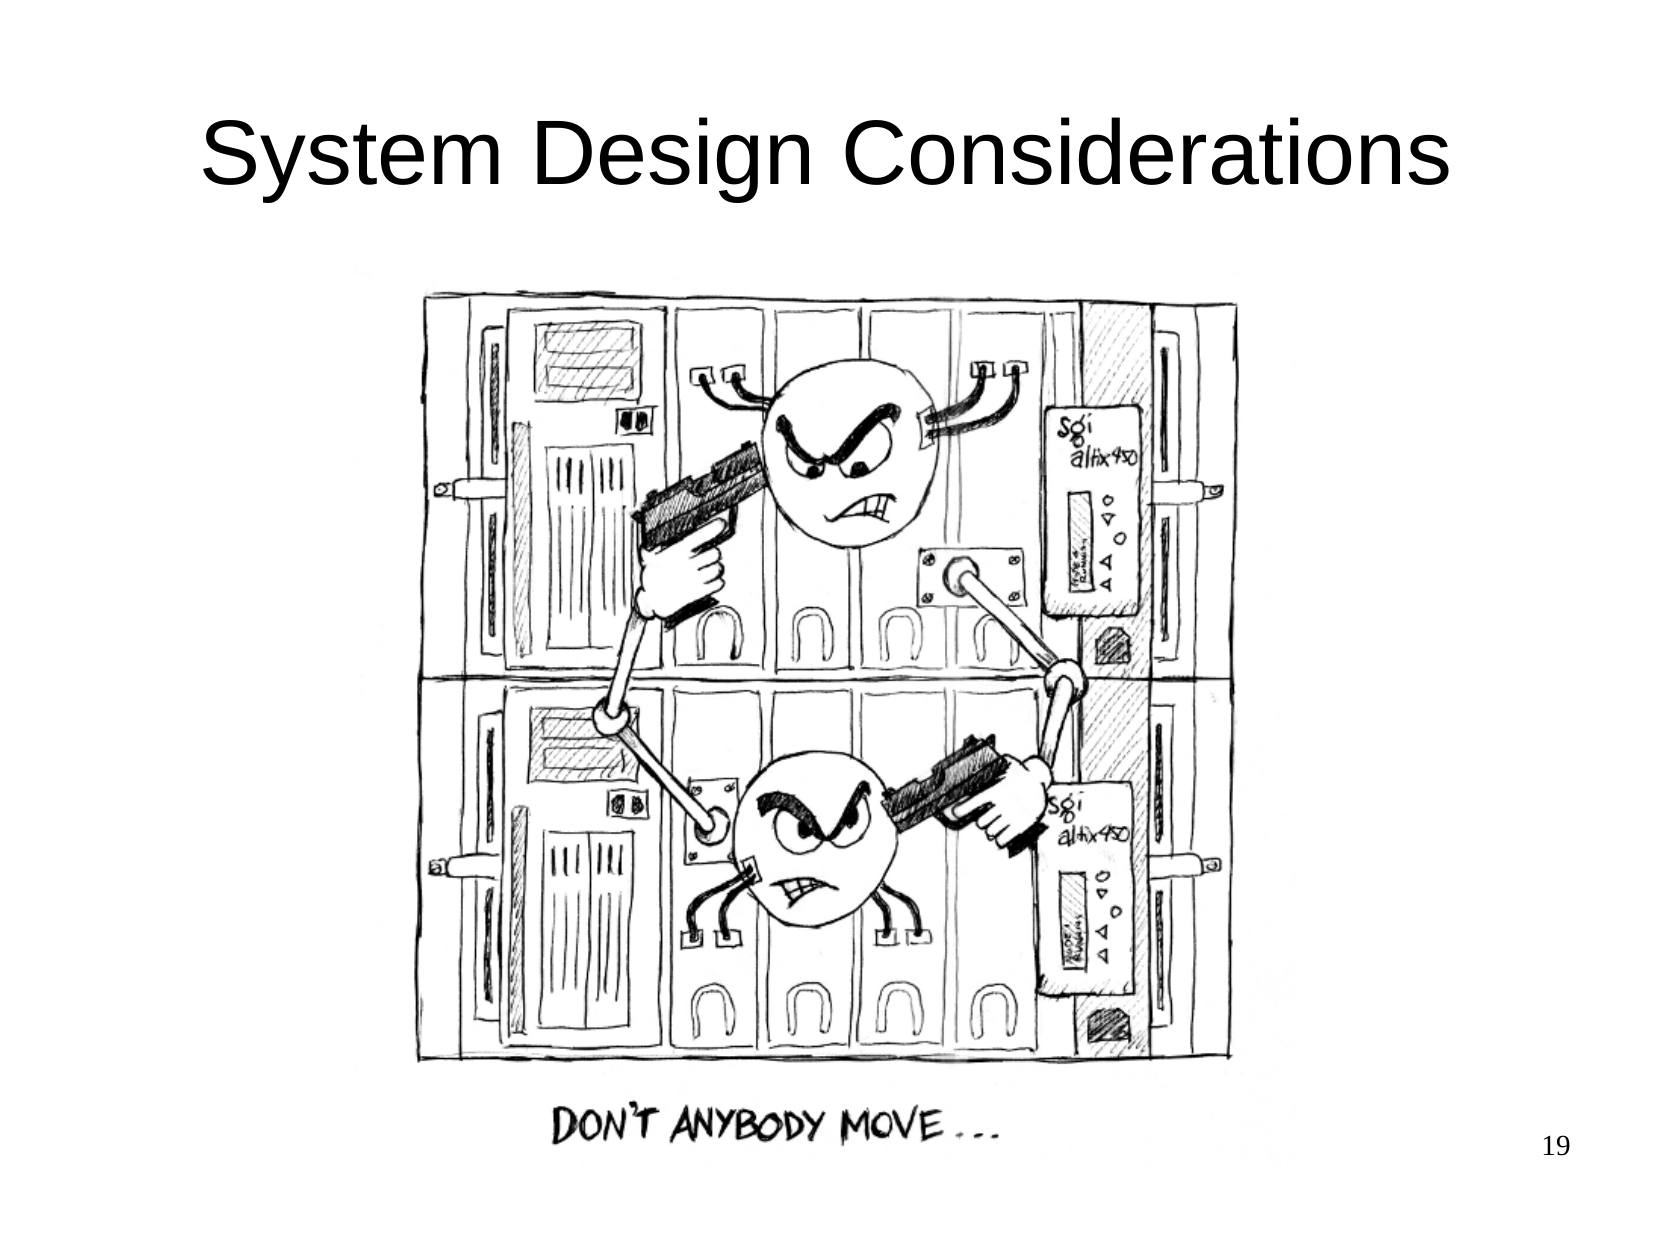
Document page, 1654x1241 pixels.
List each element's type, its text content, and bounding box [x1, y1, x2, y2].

picture [351, 259, 1298, 1167]
title System Design Considerations [82, 49, 1571, 257]
